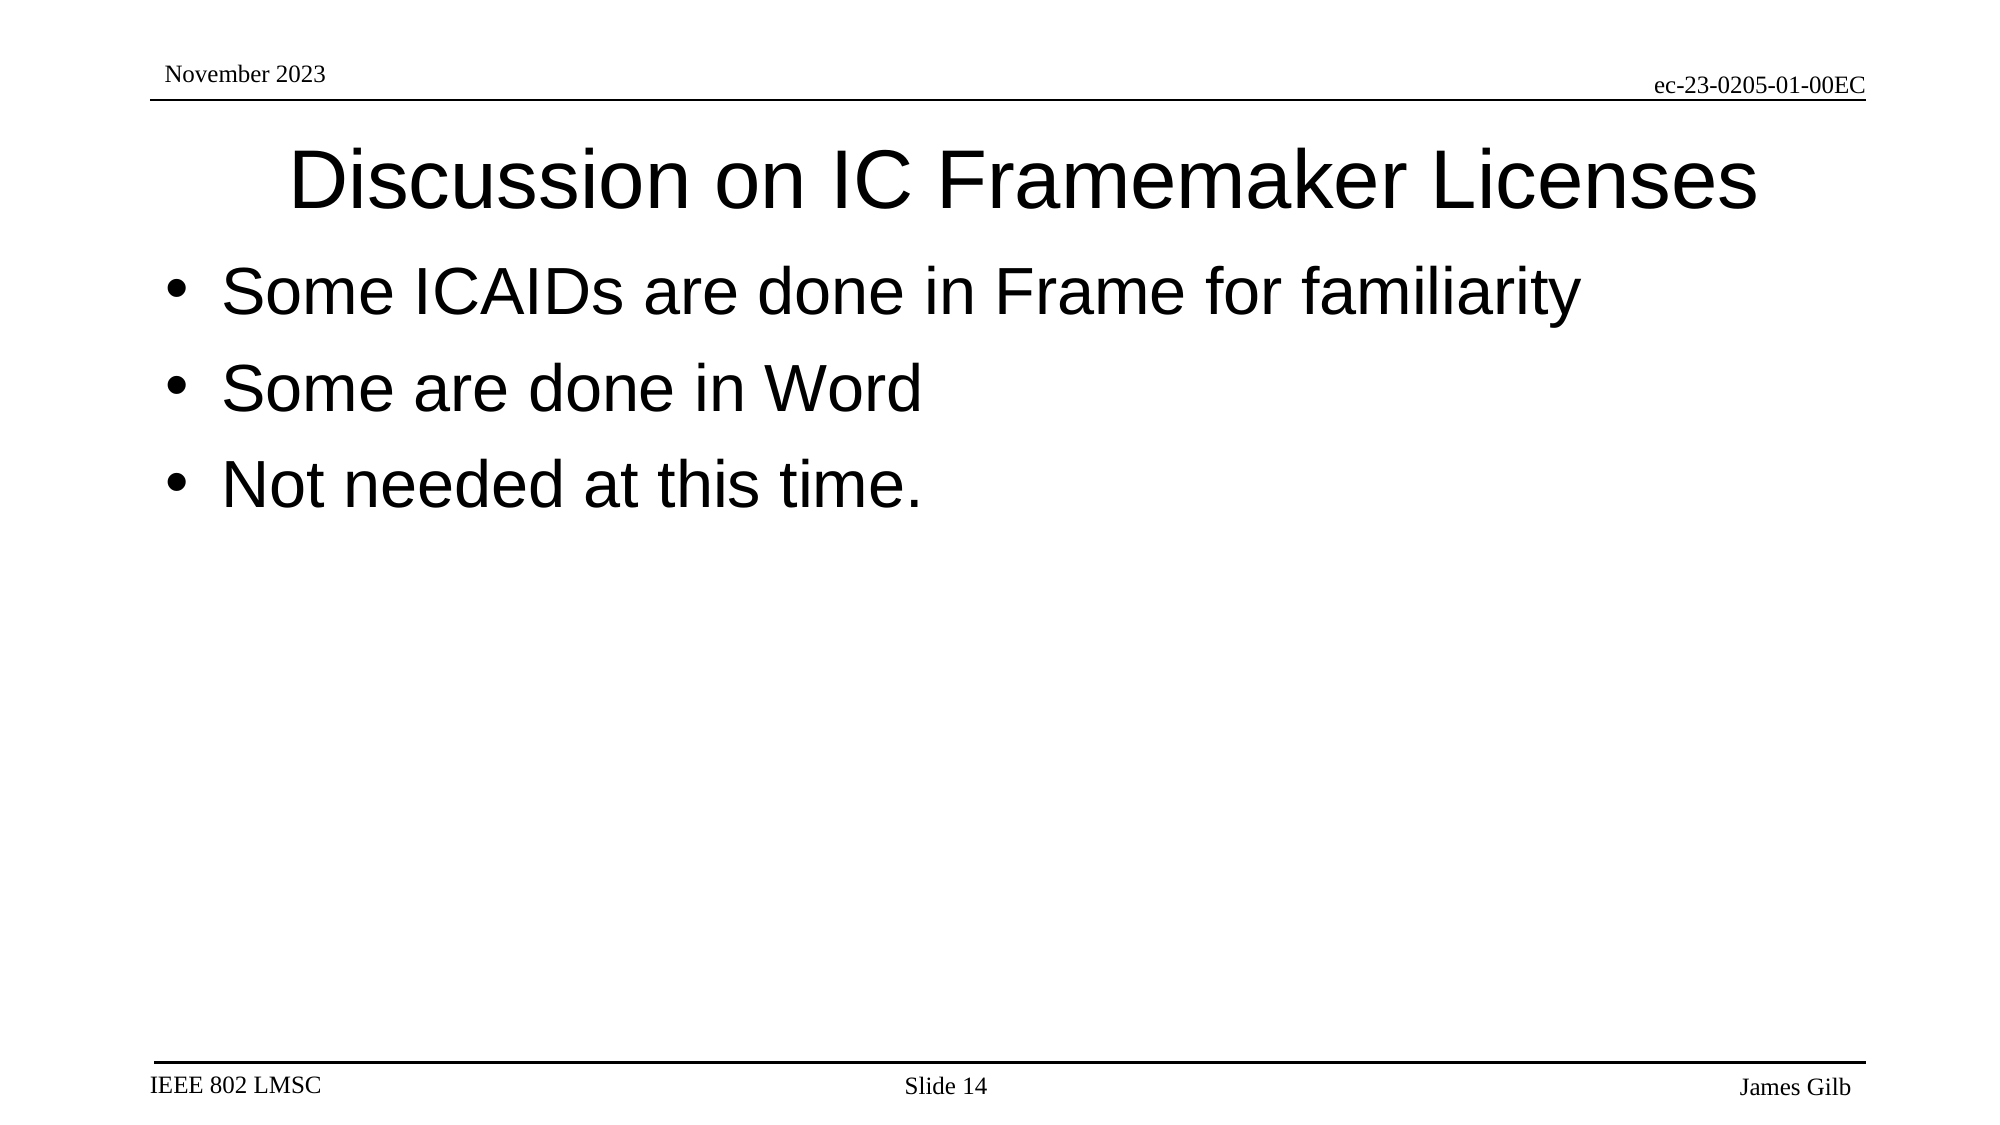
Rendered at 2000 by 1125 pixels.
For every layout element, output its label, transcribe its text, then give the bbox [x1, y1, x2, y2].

list Some ICAIDs are done in Frame for familiarity Some are done in Word Not needed at this time. [149, 239, 1900, 1051]
title Discussion on IC Framemaker Licenses [149, 112, 1900, 238]
